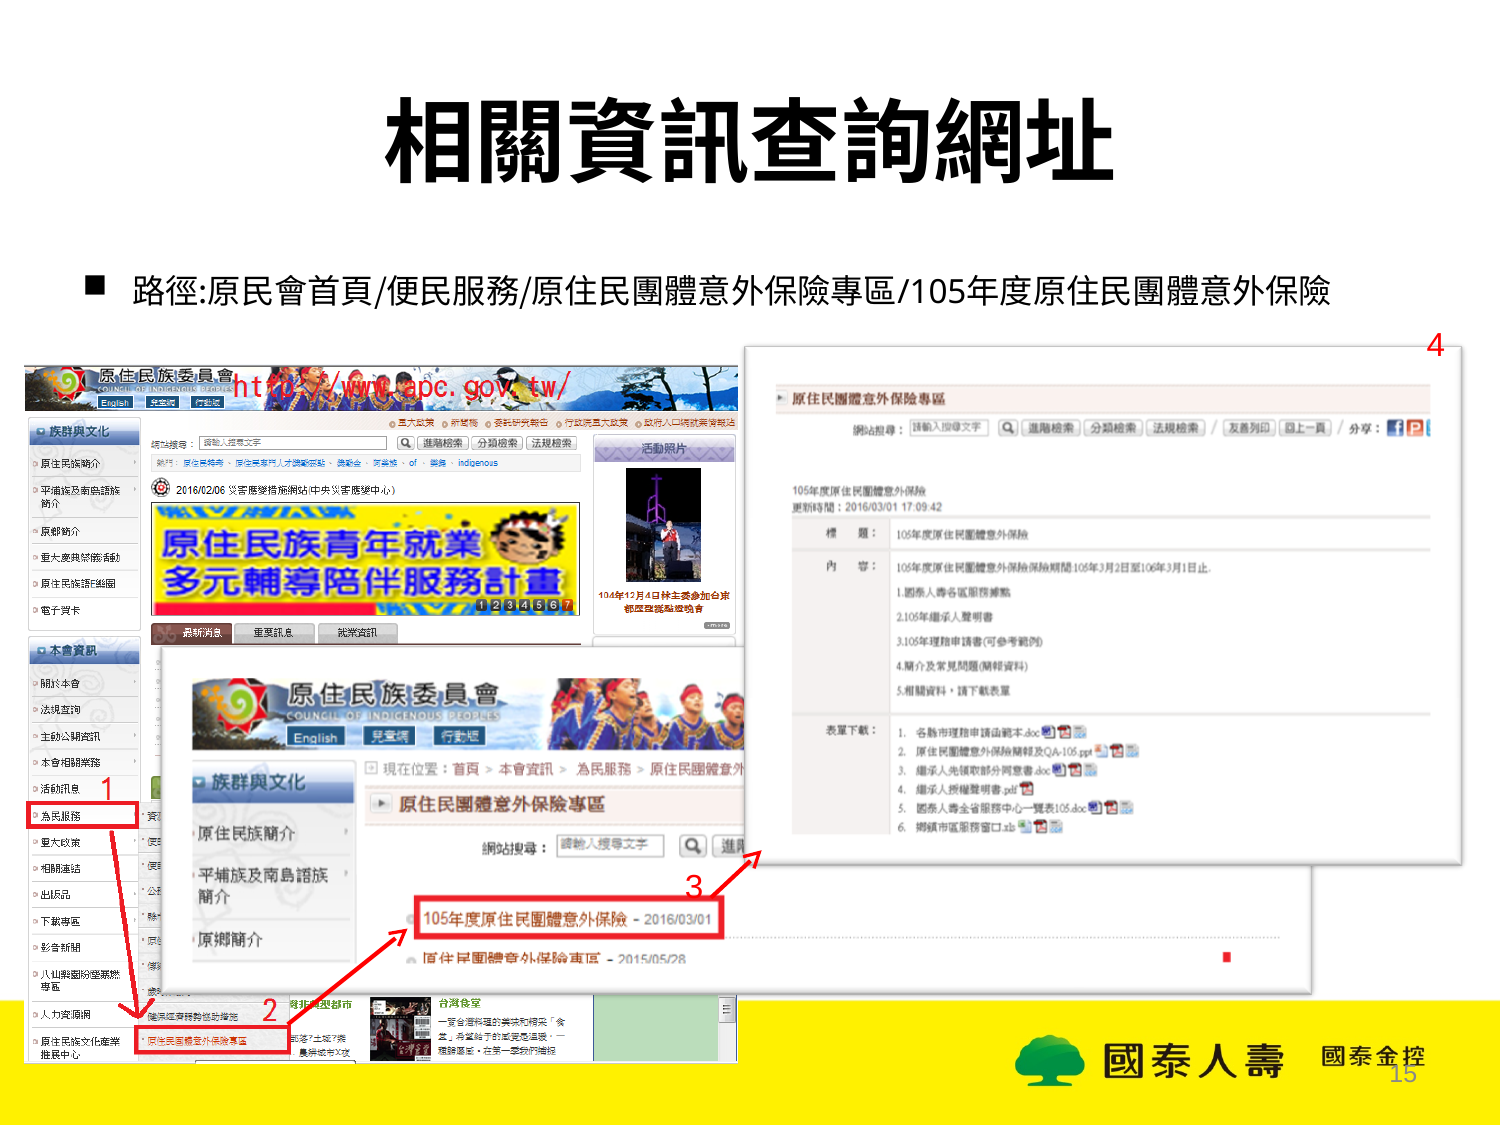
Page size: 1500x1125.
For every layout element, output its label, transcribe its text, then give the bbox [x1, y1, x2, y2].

text_box 3 [677, 850, 713, 920]
list 路徑:原民會首頁/便民服務/原住民團體意外保險專區/105年度原住民團體意外保險 [74, 262, 1459, 351]
picture [0, 0, 1500, 1125]
text_box <編號> [1074, 1042, 1426, 1103]
text_box 4 [1418, 308, 1453, 378]
title 相關資訊查詢網址 [75, 45, 1426, 233]
